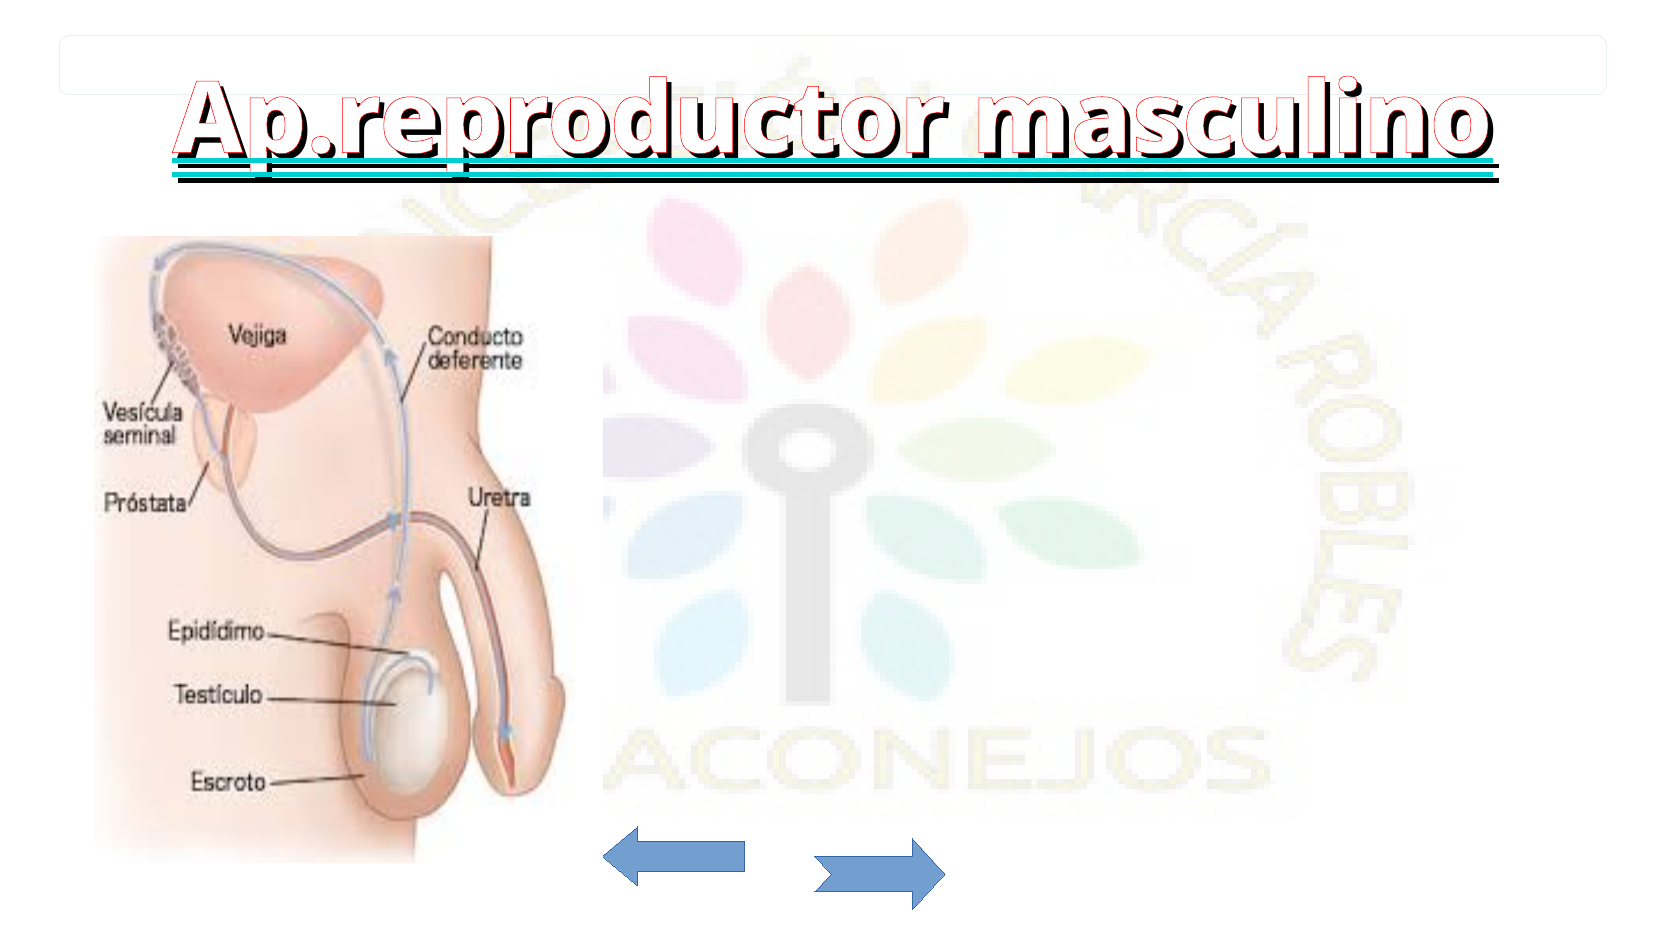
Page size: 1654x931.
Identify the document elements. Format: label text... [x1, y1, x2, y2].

text_box [814, 838, 945, 910]
text_box [603, 826, 745, 886]
text_box Ap.reproductor masculino [59, 35, 1607, 95]
picture [94, 236, 603, 863]
